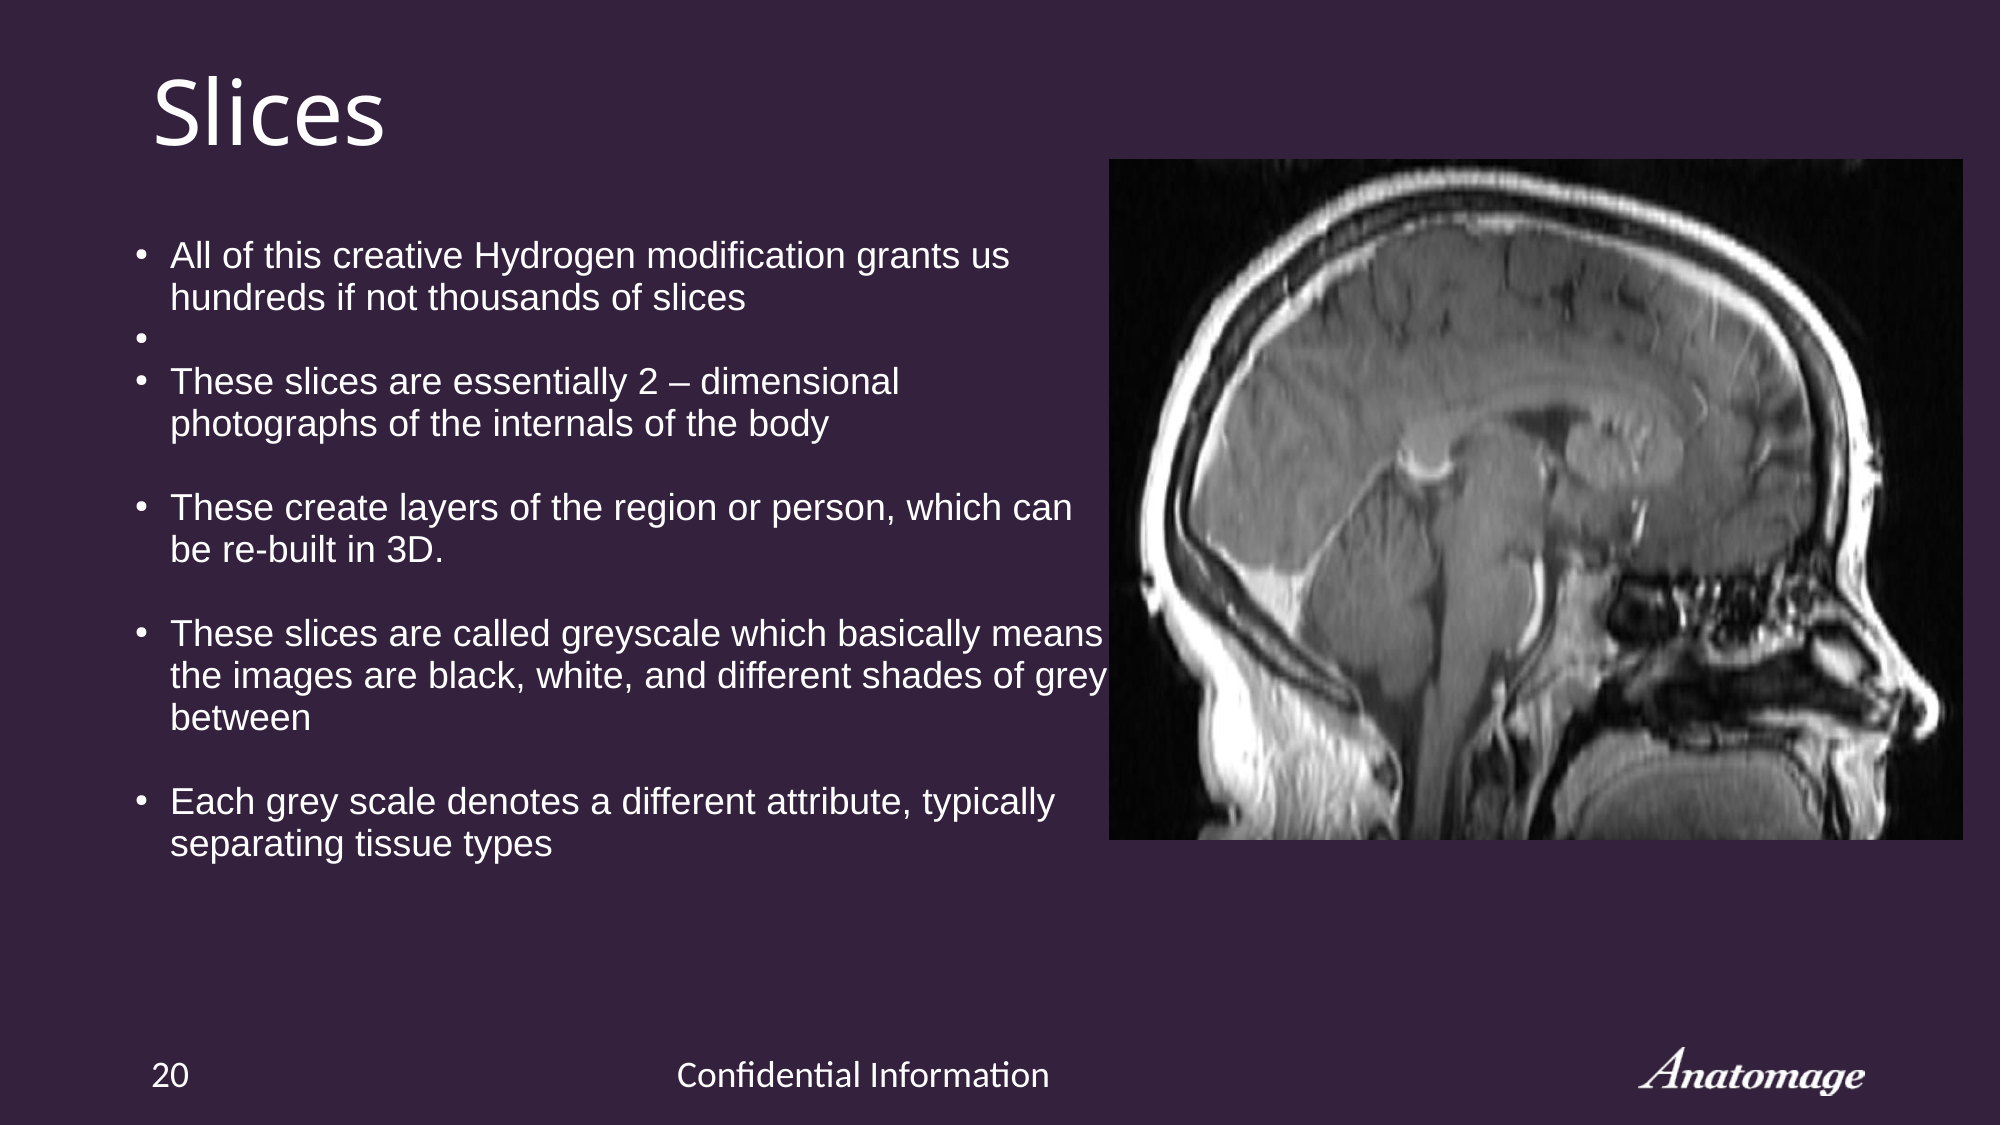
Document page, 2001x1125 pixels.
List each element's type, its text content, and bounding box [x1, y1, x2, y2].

slide_number <number> [136, 1042, 587, 1103]
title Slices [137, 60, 1863, 227]
text_box All of this creative Hydrogen modification grants us hundreds if not thousands of slices These slices are essentially 2 – dimensional photographs of the internals of the body These create layers of the region or person, which can be re-built in 3D. These slices are called greyscale which basically means the images are black, white, and different shades of grey between Each grey scale denotes a different attribute, typically separating tissue types [120, 227, 1126, 916]
footer Confidential Information [662, 1042, 1338, 1103]
picture [1109, 159, 1963, 841]
picture [1638, 1047, 1865, 1096]
